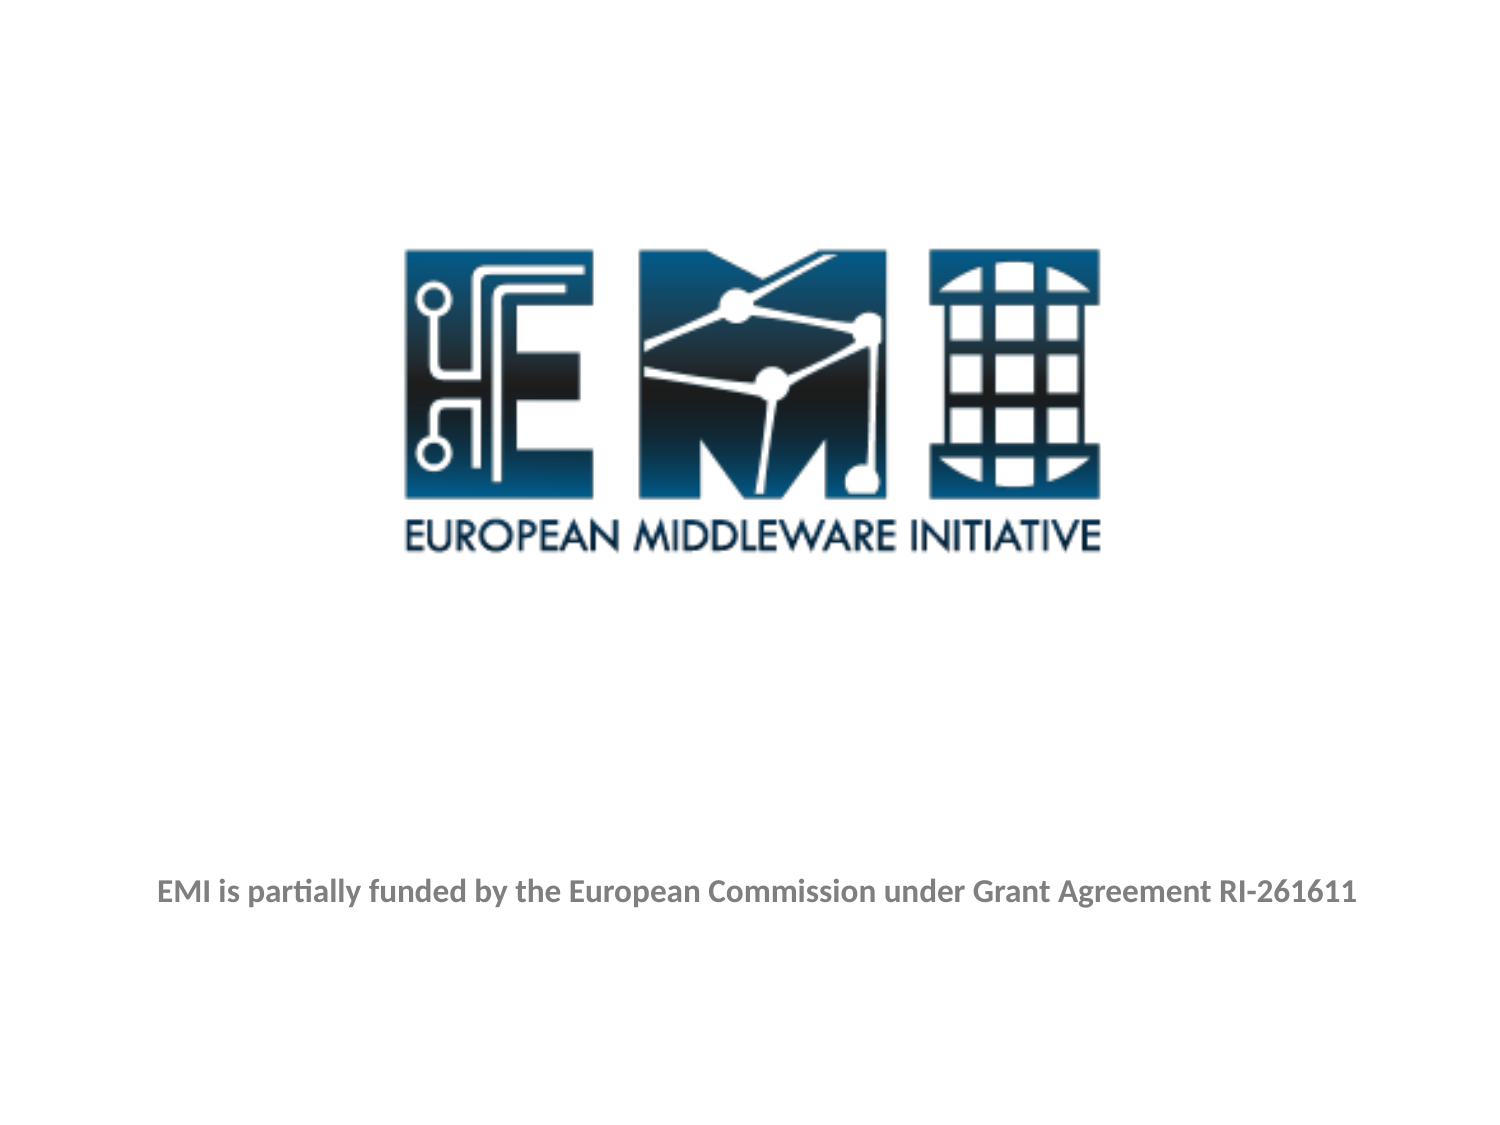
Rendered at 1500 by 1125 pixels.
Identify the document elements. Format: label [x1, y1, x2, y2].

picture [250, 199, 1251, 620]
